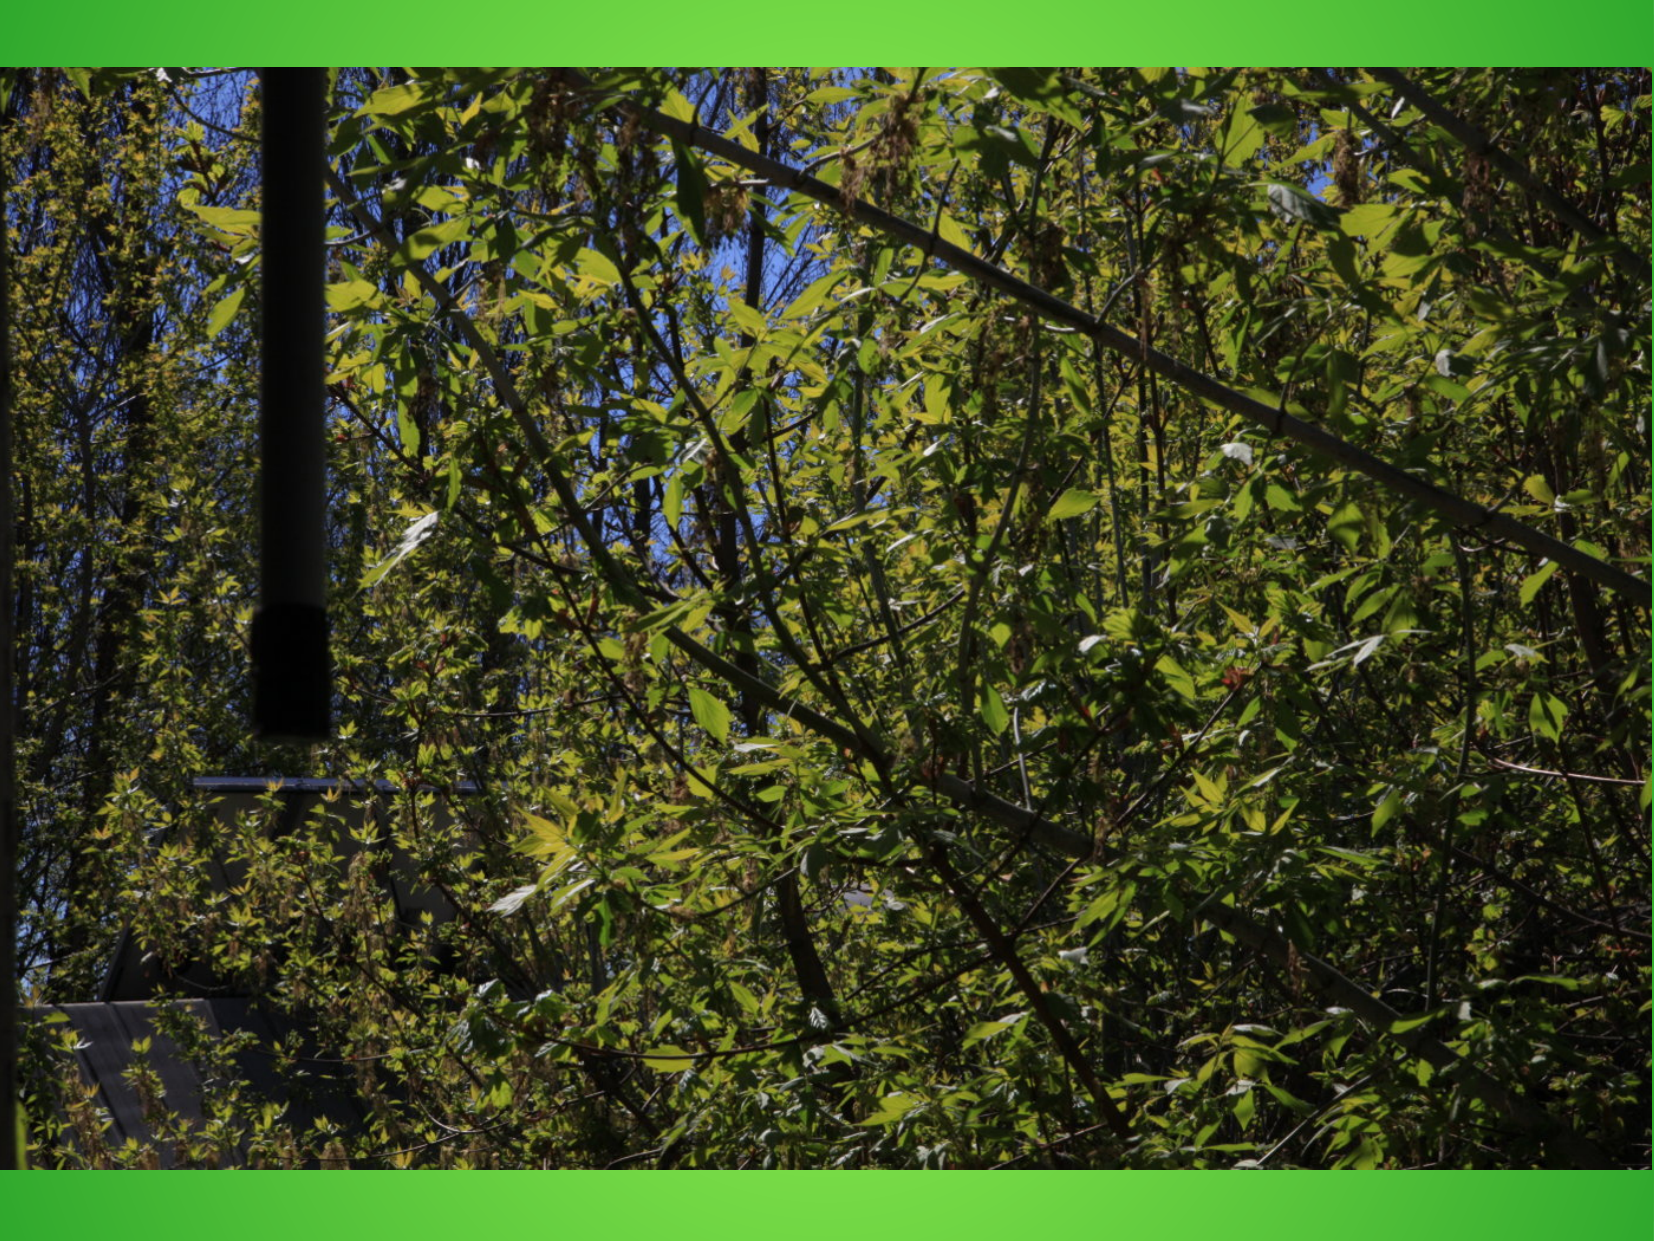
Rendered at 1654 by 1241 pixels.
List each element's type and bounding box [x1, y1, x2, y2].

picture [0, 67, 1652, 1170]
